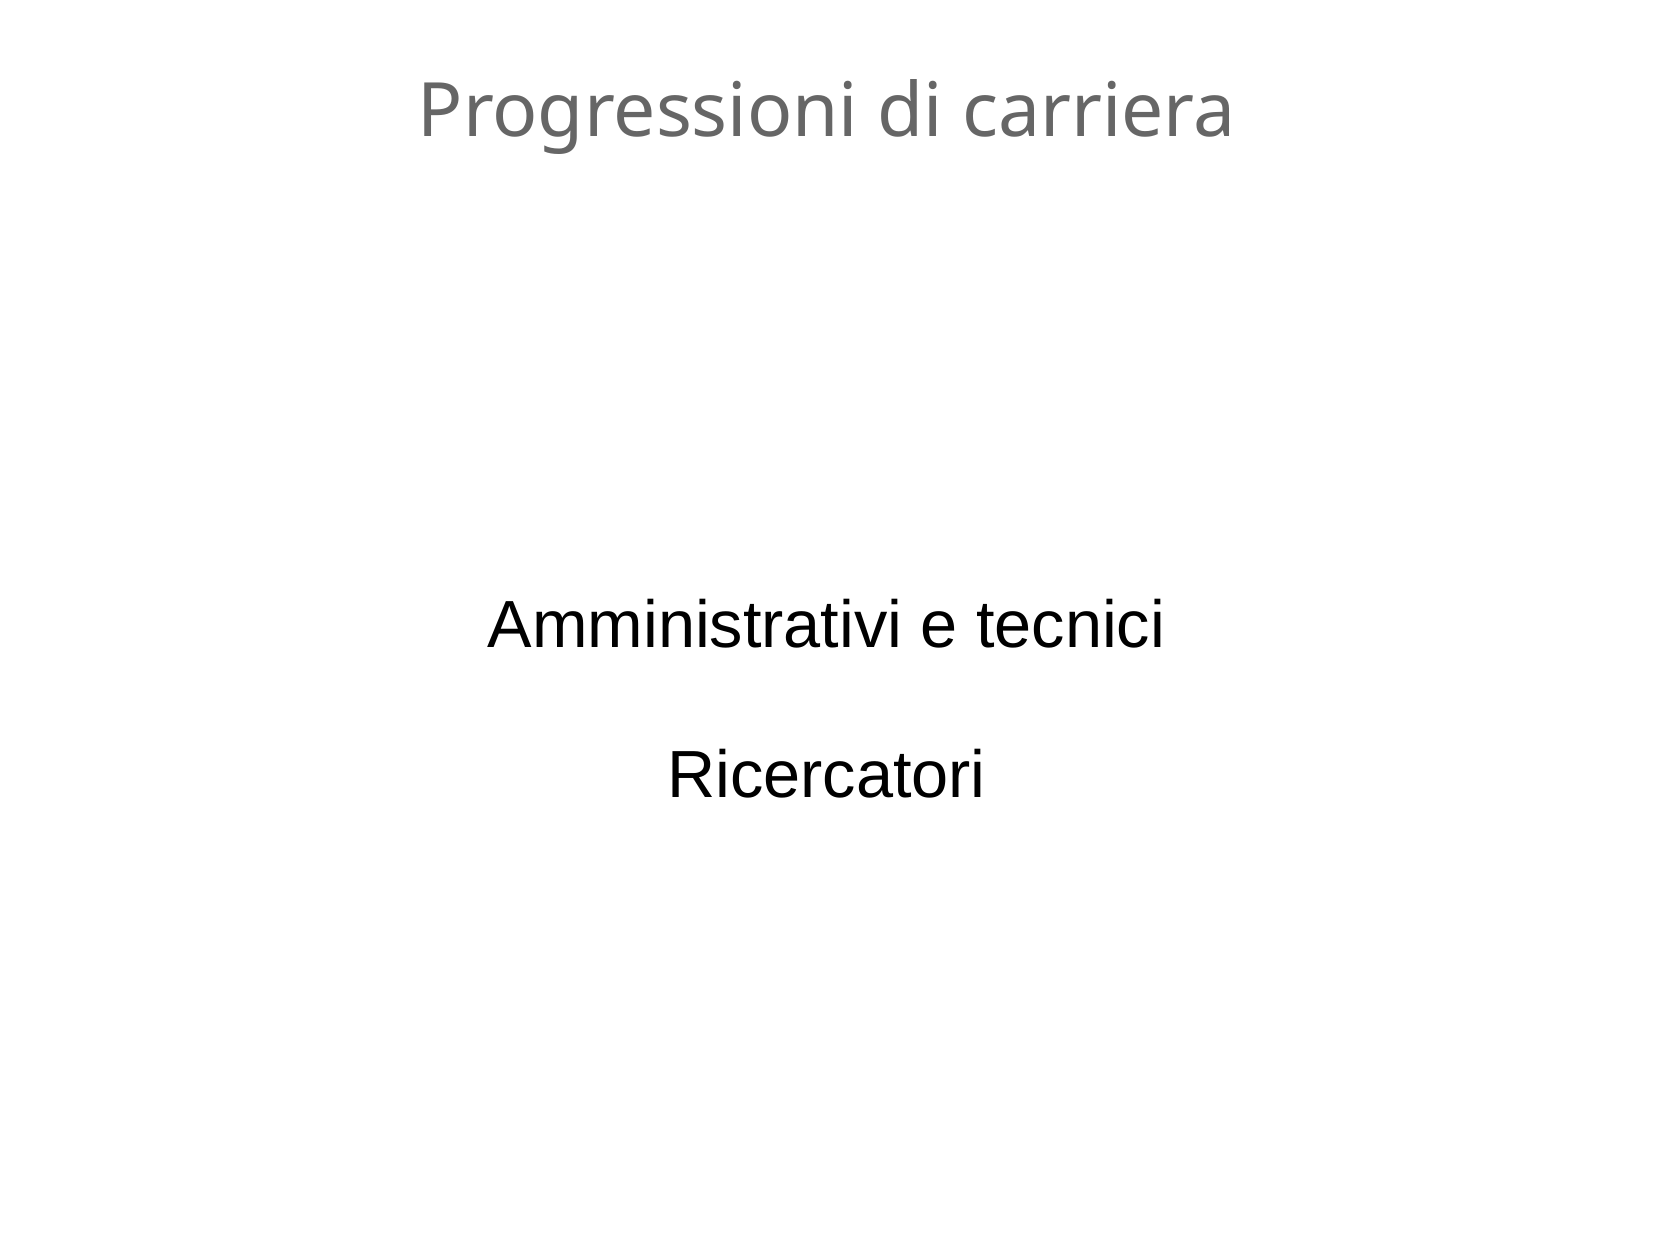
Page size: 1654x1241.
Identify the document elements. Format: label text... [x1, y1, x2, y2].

title Progressioni di carriera [82, 49, 1571, 166]
subtitle Amministrativi e tecnici Ricercatori [82, 290, 1571, 1109]
